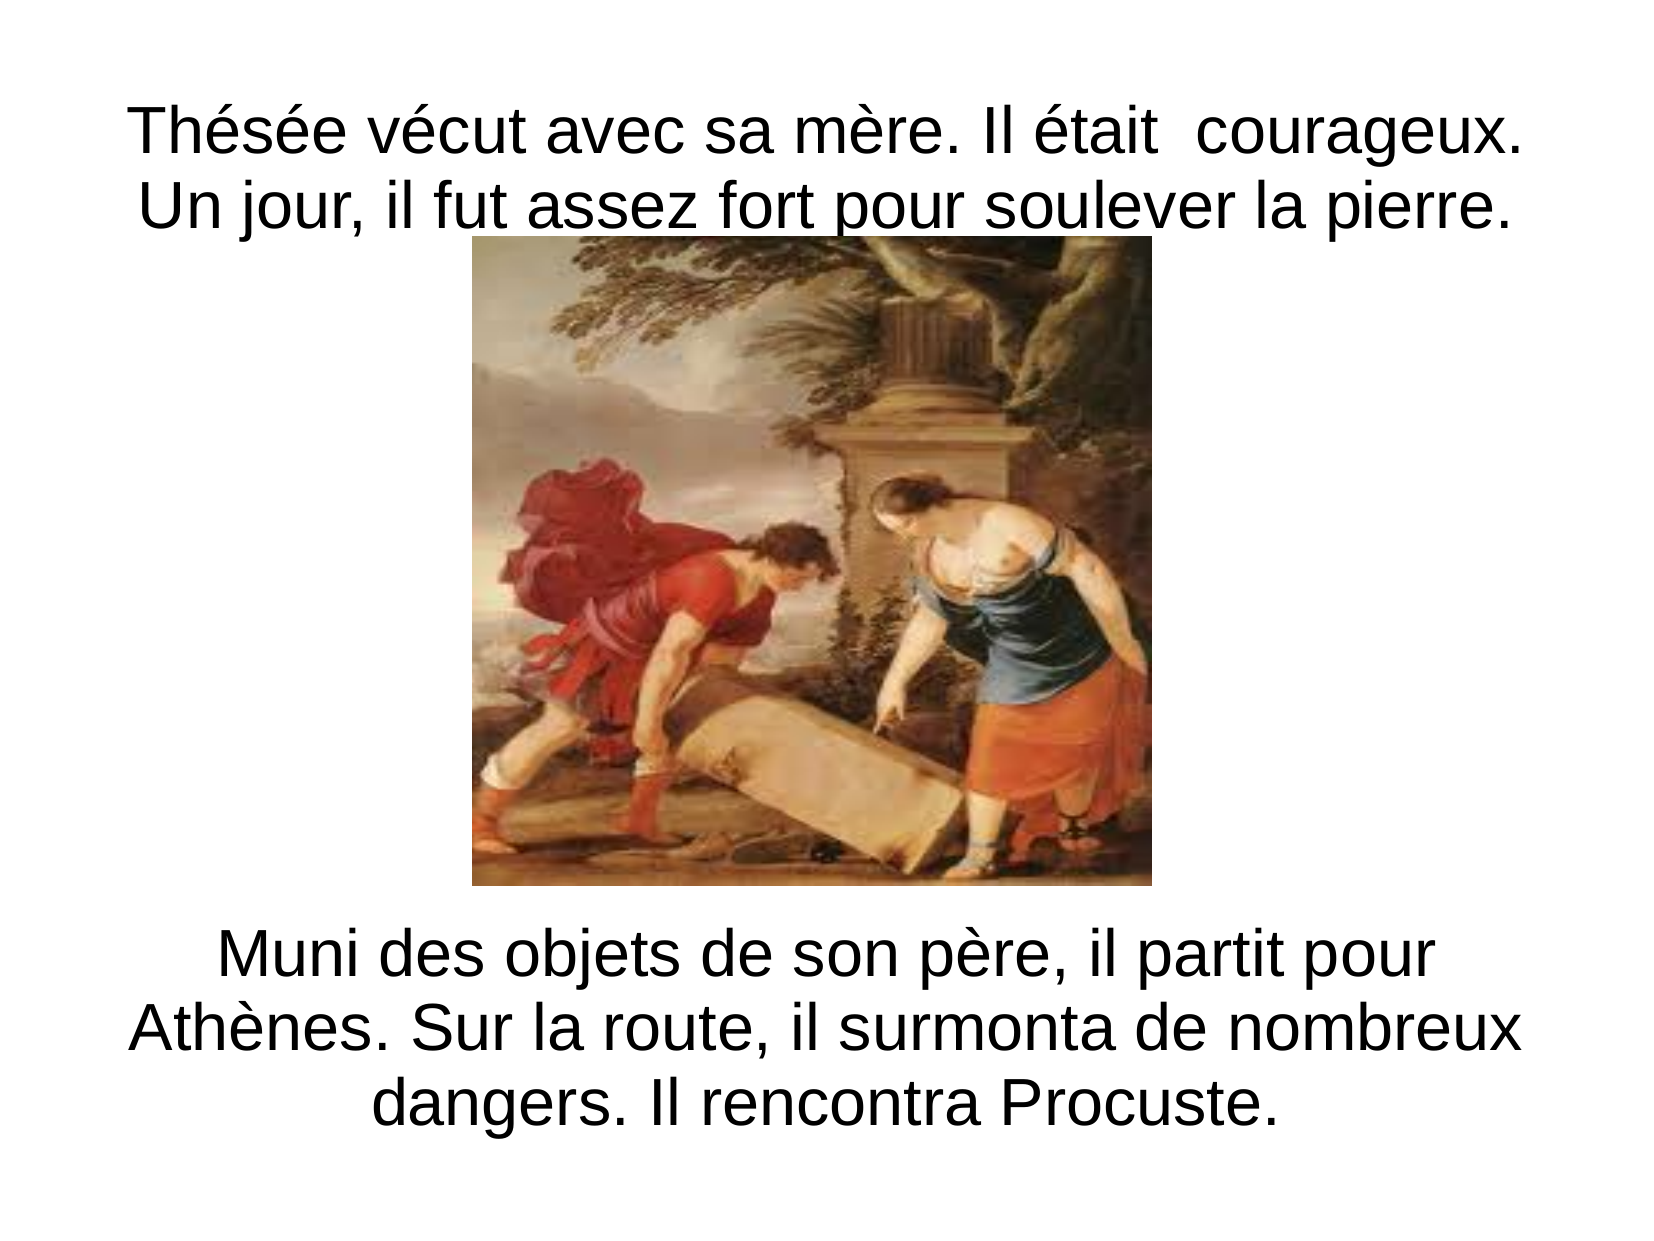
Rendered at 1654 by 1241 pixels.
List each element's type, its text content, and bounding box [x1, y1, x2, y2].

subtitle Thésée vécut avec sa mère. Il était courageux. Un jour, il fut assez fort pour soulever la pierre. Muni des objets de son père, il partit pour Athènes. Sur la route, il surmonta de nombreux dangers. Il rencontra Procuste. [82, 18, 1571, 1140]
picture [472, 236, 1152, 886]
